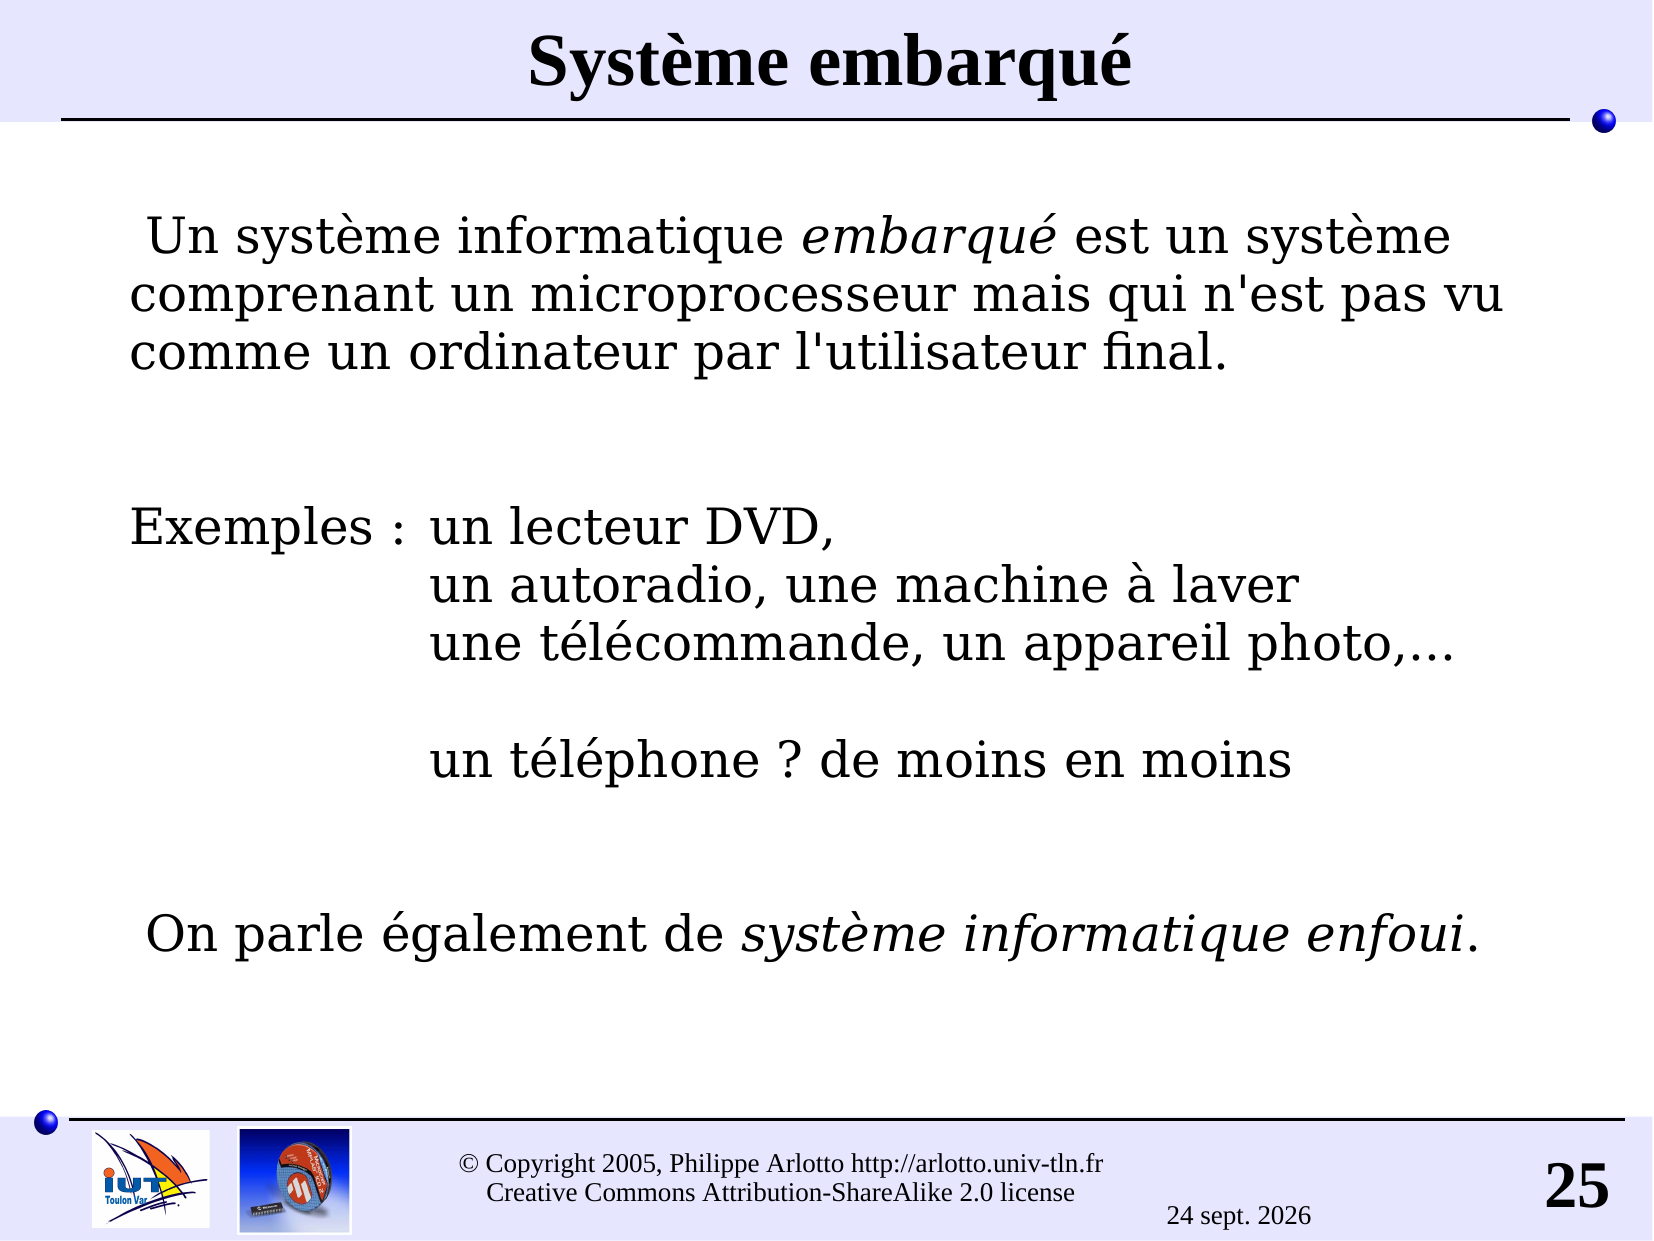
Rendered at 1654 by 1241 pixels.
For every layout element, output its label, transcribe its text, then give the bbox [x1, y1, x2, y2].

picture [237, 1126, 352, 1235]
text_box Un système informatique embarqué est un système comprenant un microprocesseur mais qui n'est pas vu comme un ordinateur par l'utilisateur final. Exemples : un lecteur DVD, un autoradio, une machine à laver une télécommande, un appareil photo,... un téléphone ? de moins en moins On parle également de système informatique enfoui. [129, 206, 1506, 1022]
title Système embarqué [95, 14, 1585, 107]
